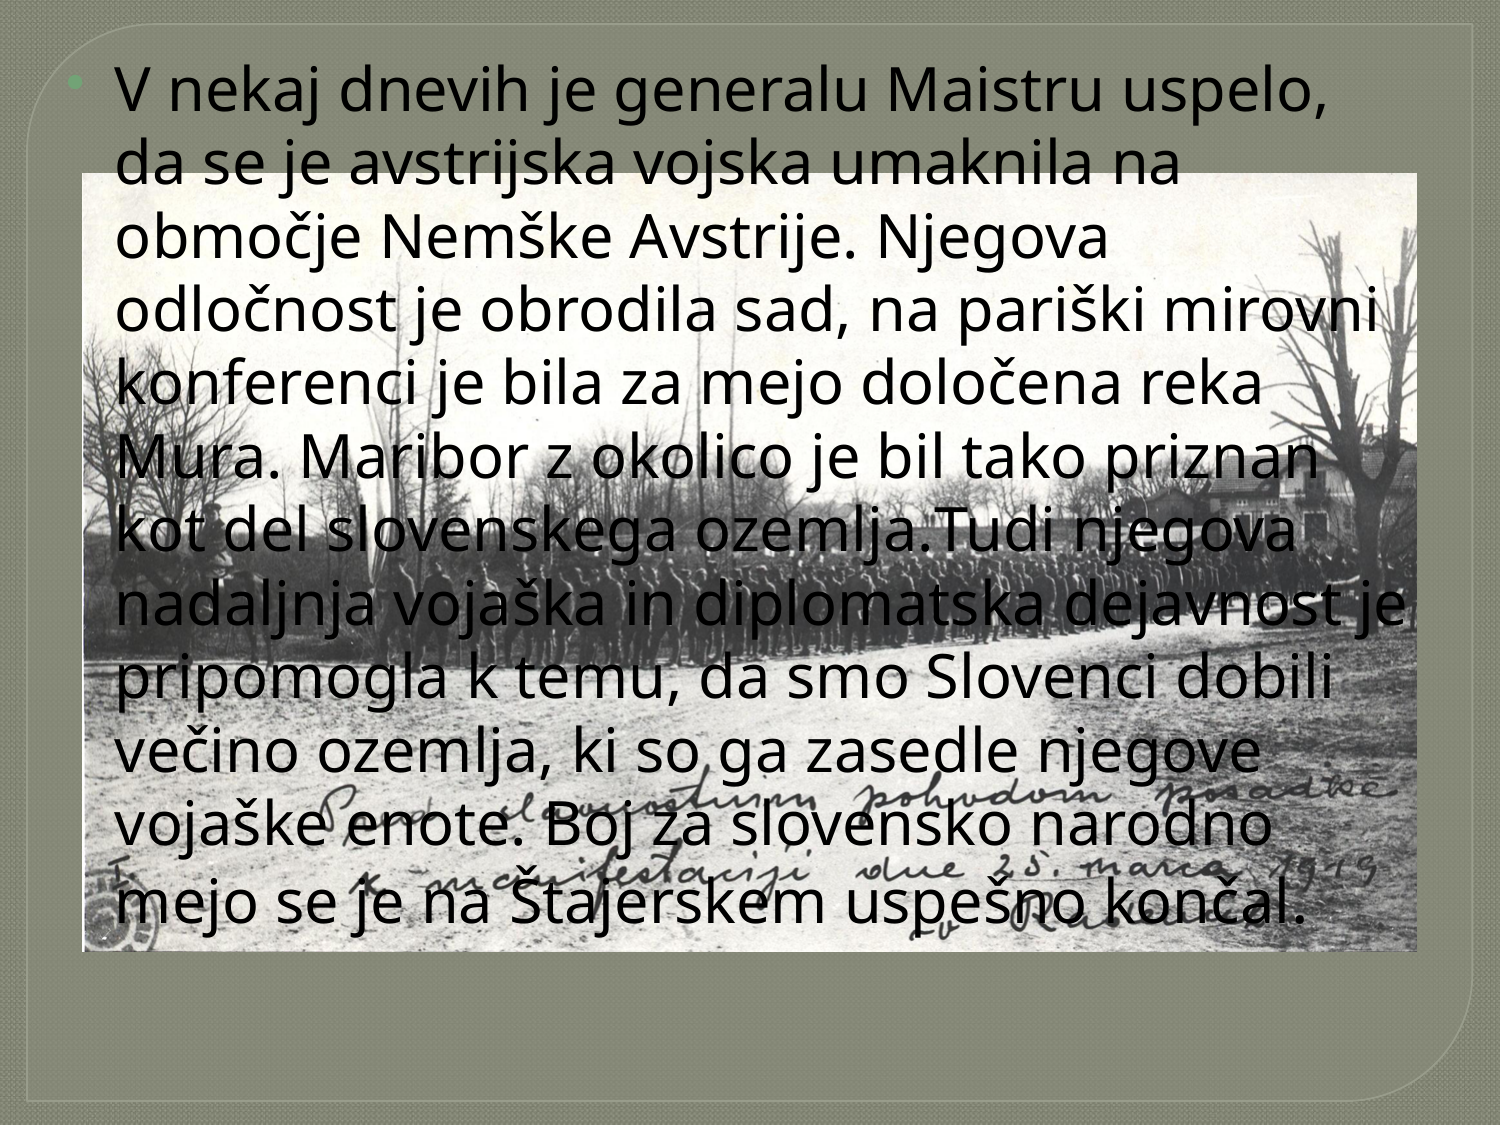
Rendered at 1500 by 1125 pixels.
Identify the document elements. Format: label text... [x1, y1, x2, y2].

picture [0, 0, 1500, 1125]
list V nekaj dnevih je generalu Maistru uspelo, da se je avstrijska vojska umaknila na območje Nemške Avstrije. Njegova odločnost je obrodila sad, na pariški mirovni konferenci je bila za mejo določena reka Mura. Maribor z okolico je bil tako priznan kot del slovenskega ozemlja.Tudi njegova nadaljnja vojaška in diplomatska dejavnost je pripomogla k temu, da smo Slovenci dobili večino ozemlja, ki so ga zasedle njegove vojaške enote. Boj za slovensko narodno mejo se je na Štajerskem uspešno končal. [53, 42, 1425, 1013]
